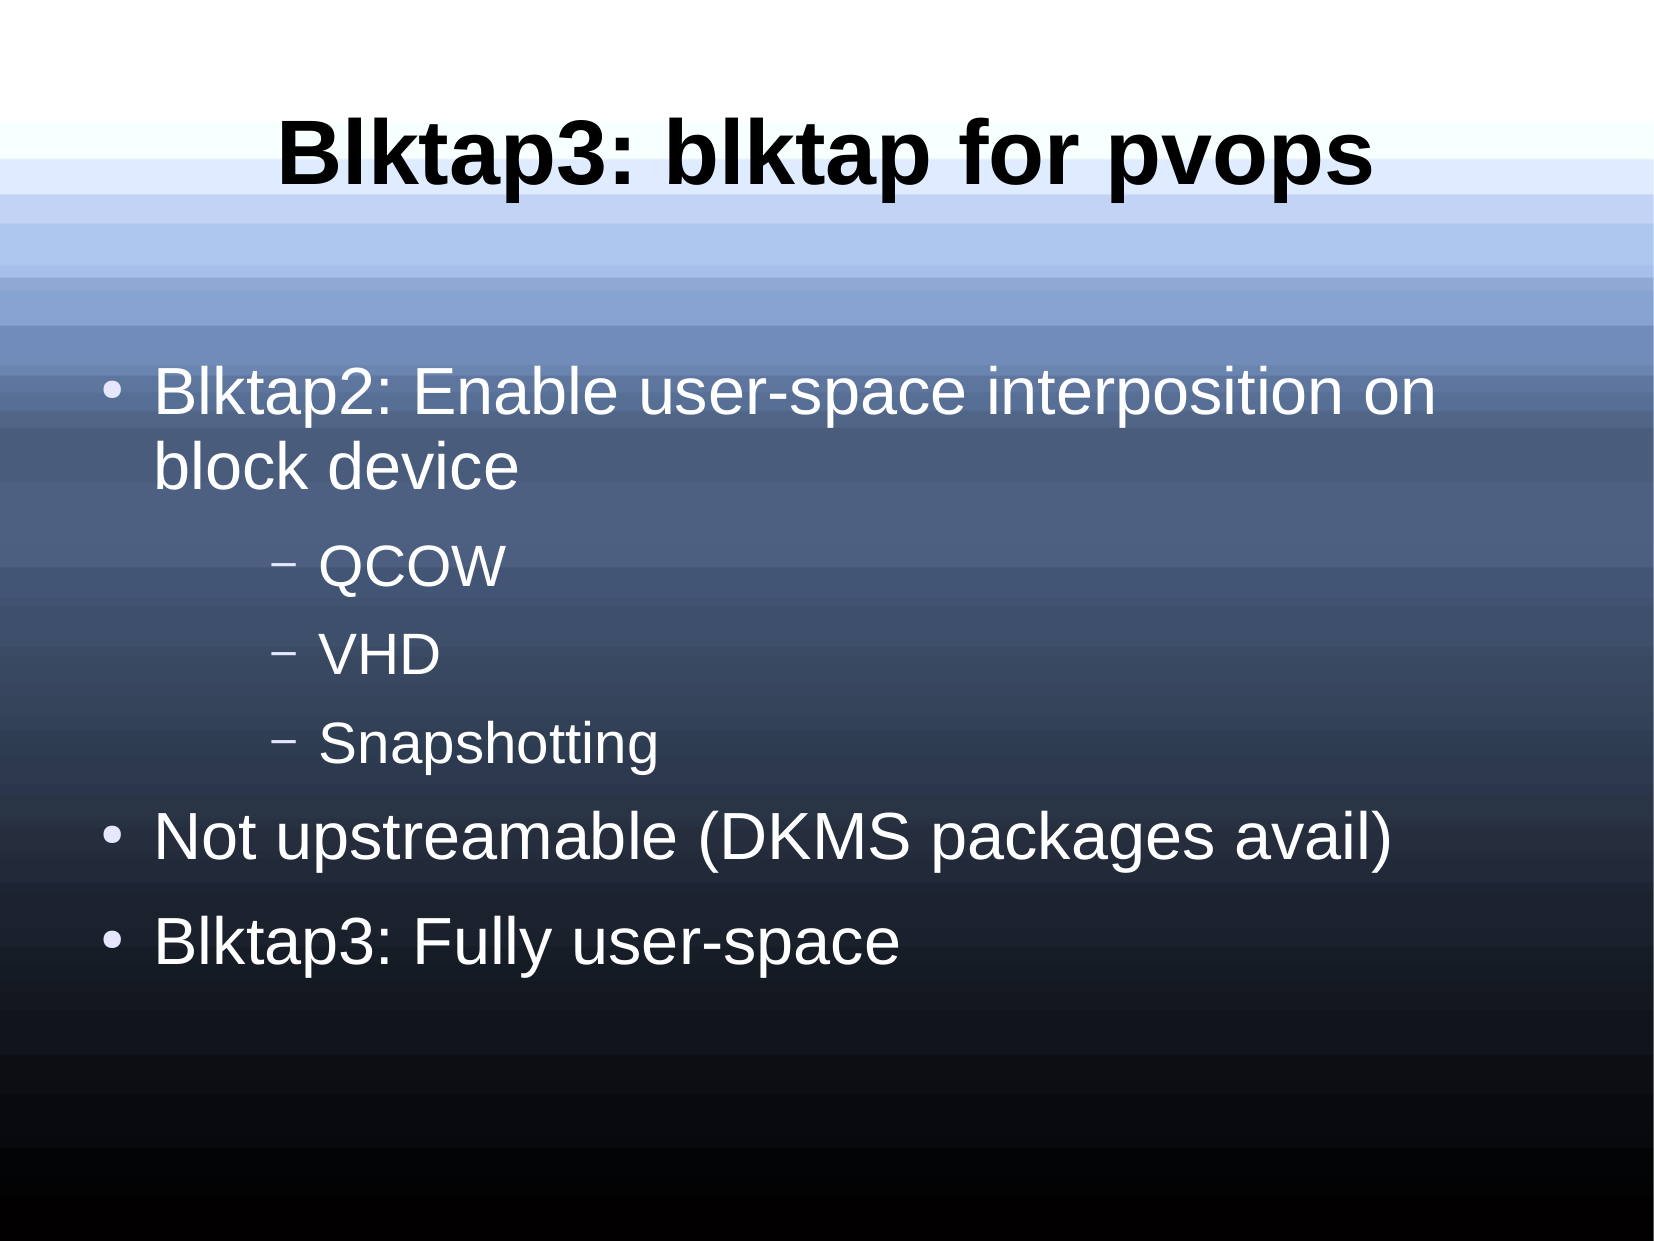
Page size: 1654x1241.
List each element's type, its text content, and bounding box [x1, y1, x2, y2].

picture [0, 0, 1654, 1241]
title Blktap3: blktap for pvops [82, 49, 1571, 257]
list Blktap2: Enable user-space interposition on block device QCOW VHD Snapshotting Not upstreamable (DKMS packages avail) Blktap3: Fully user-space [82, 354, 1571, 1074]
